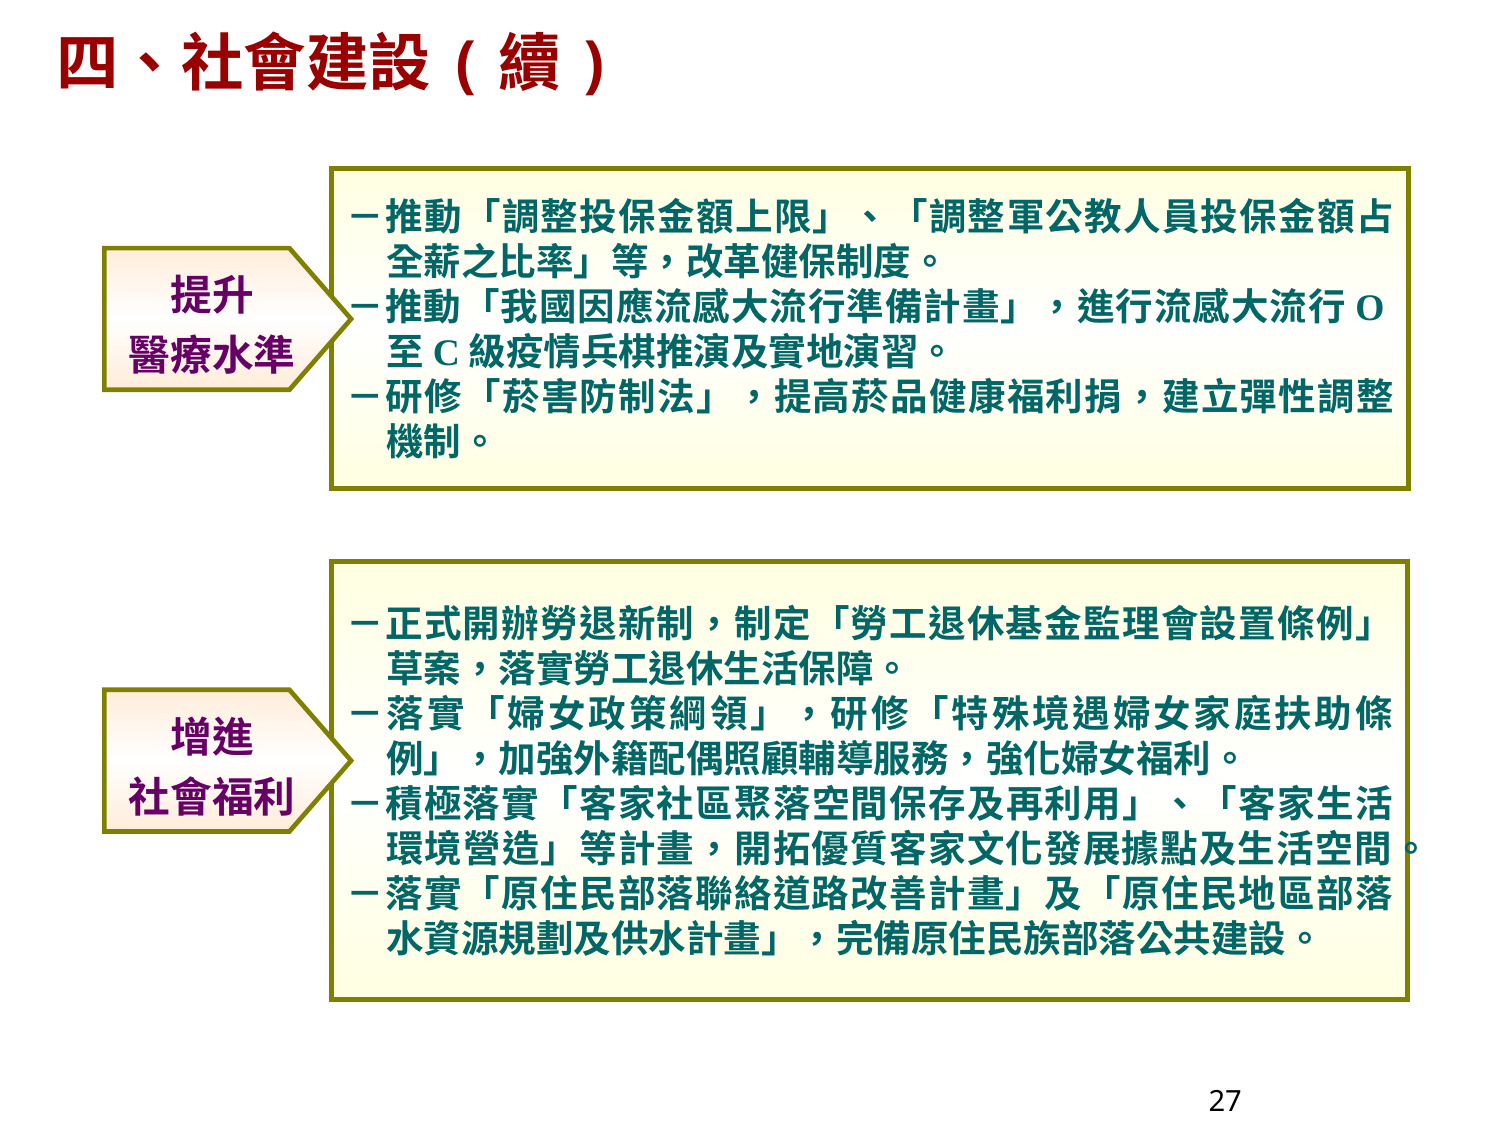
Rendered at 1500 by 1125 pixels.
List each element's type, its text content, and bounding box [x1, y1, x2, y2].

text_box 增進 社會福利 [104, 689, 352, 832]
text_box [1193, 1054, 1500, 1125]
text_box 四、社會建設(續) [41, 15, 951, 107]
text_box －正式開辦勞退新制，制定「勞工退休基金監理會設置條例」草案，落實勞工退休生活保障。 －落實「婦女政策綱領」，研修「特殊境遇婦女家庭扶助條例」，加強外籍配偶照顧輔導服務，強化婦女福利。 －積極落實「客家社區聚落空間保存及再利用」、「客家生活環境營造」等計畫，開拓優質客家文化發展據點及生活空間。 －落實「原住民部落聯絡道路改善計畫」及「原住民地區部落水資源規劃及供水計畫」，完備原住民族部落公共建設。 [331, 561, 1408, 999]
text_box －推動「調整投保金額上限」、「調整軍公教人員投保金額占全薪之比率」等，改革健保制度。 －推動「我國因應流感大流行準備計畫」，進行流感大流行O至C級疫情兵棋推演及實地演習。 －研修「菸害防制法」，提高菸品健康福利捐，建立彈性調整機制。 [332, 168, 1409, 489]
text_box 提升 醫療水準 [104, 248, 352, 390]
